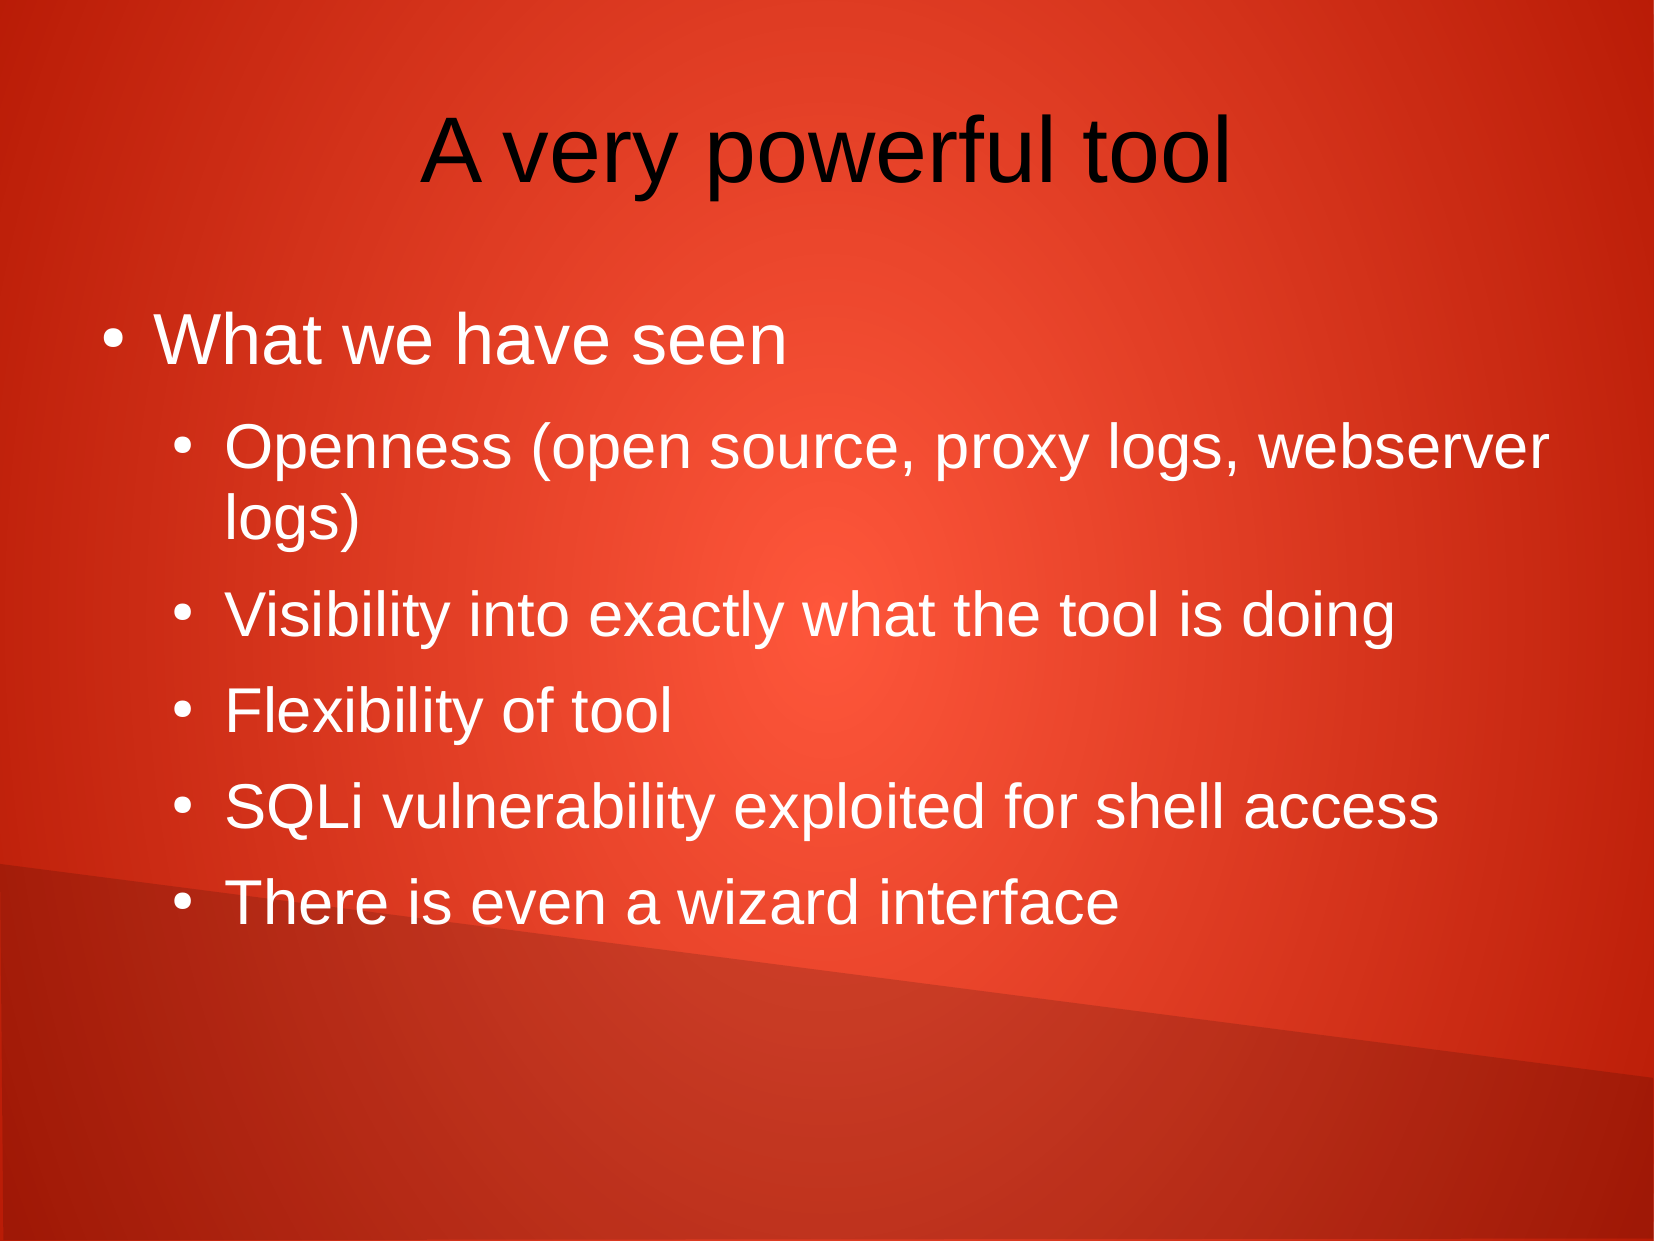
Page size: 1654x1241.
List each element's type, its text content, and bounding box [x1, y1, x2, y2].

list What we have seen Openness (open source, proxy logs, webserver logs) Visibility into exactly what the tool is doing Flexibility of tool SQLi vulnerability exploited for shell access There is even a wizard interface [82, 299, 1571, 1019]
title A very powerful tool [82, 47, 1571, 252]
